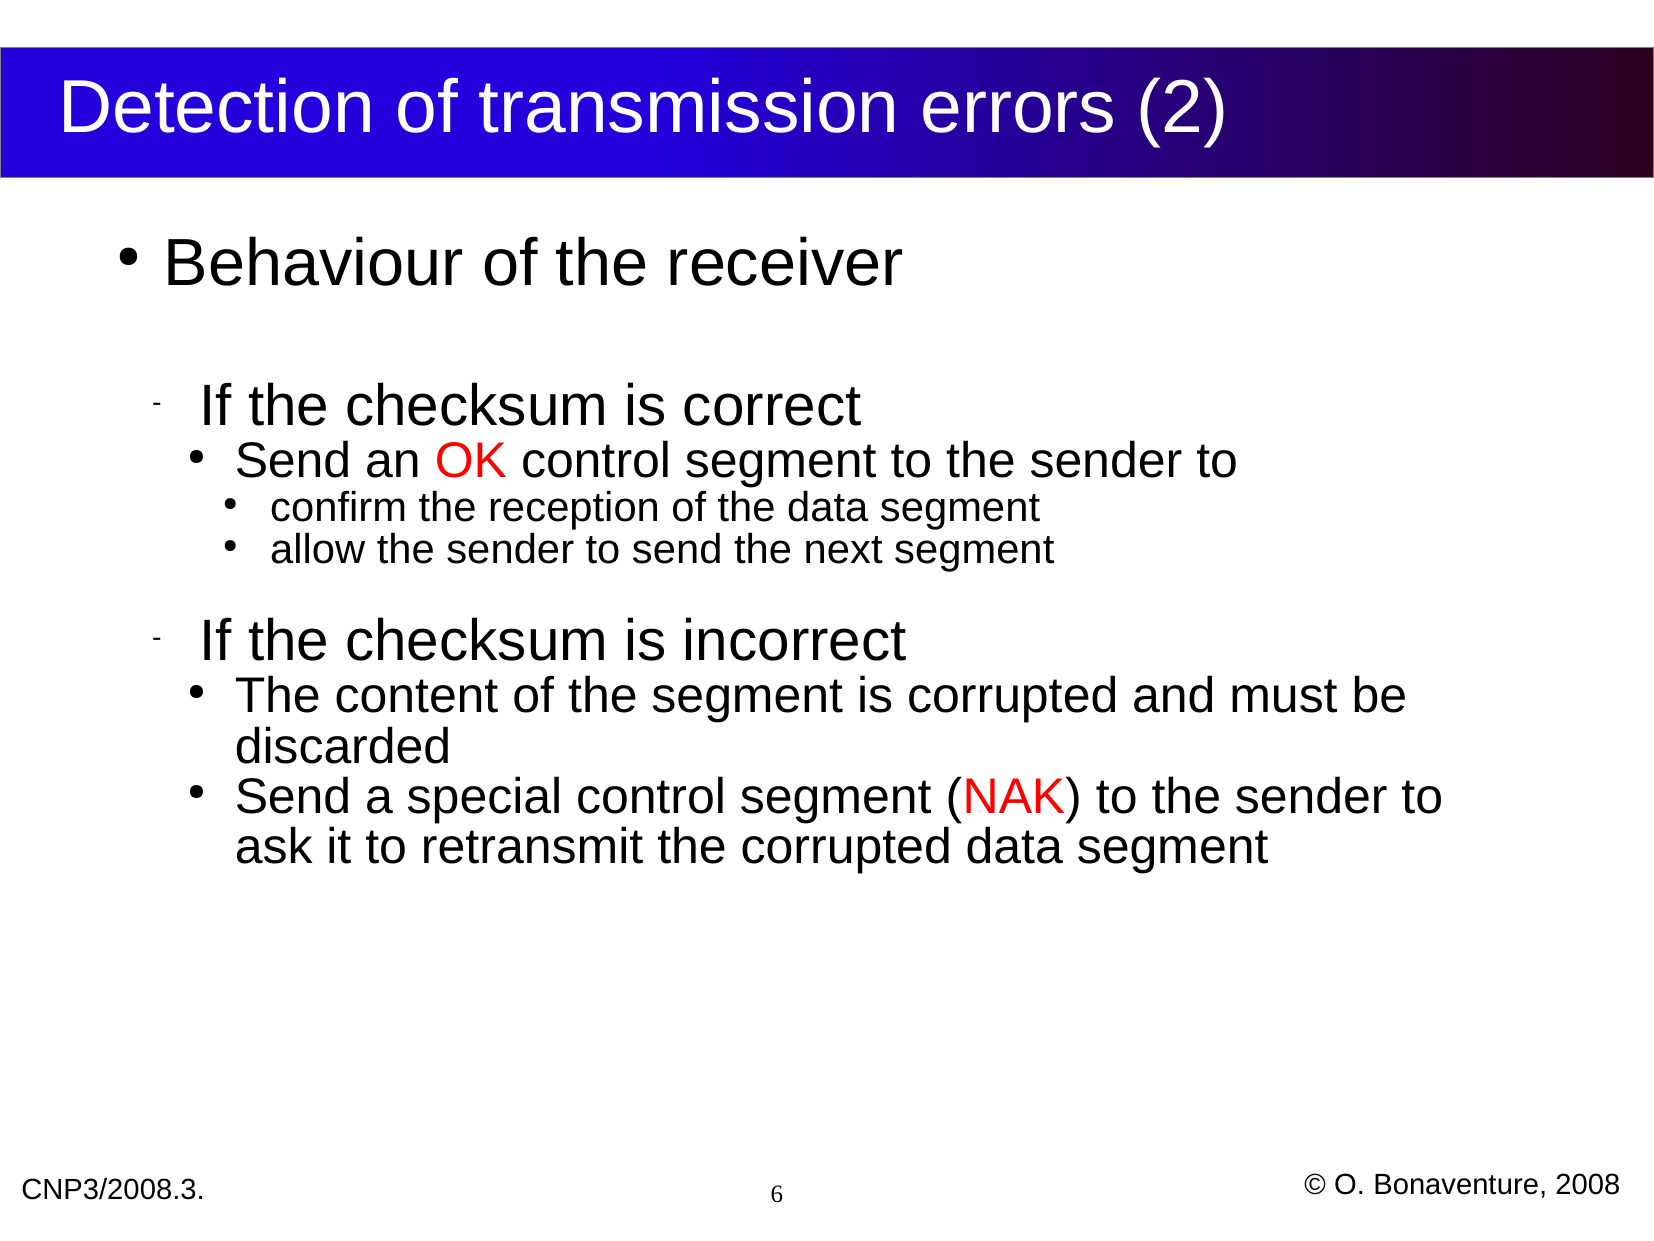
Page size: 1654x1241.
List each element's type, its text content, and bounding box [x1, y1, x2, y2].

list Behaviour of the receiver If the checksum is correct Send an OK control segment to the sender to confirm the reception of the data segment allow the sender to send the next segment If the checksum is incorrect The content of the segment is corrupted and must be discarded Send a special control segment (NAK) to the sender to ask it to retransmit the corrupted data segment [116, 231, 1529, 1241]
title Detection of transmission errors (2) [10, 0, 1403, 219]
text_box CNP3/2008.3. [21, 1176, 116, 1212]
text_box © O. Bonaventure, 2008 [1529, 1170, 1622, 1201]
